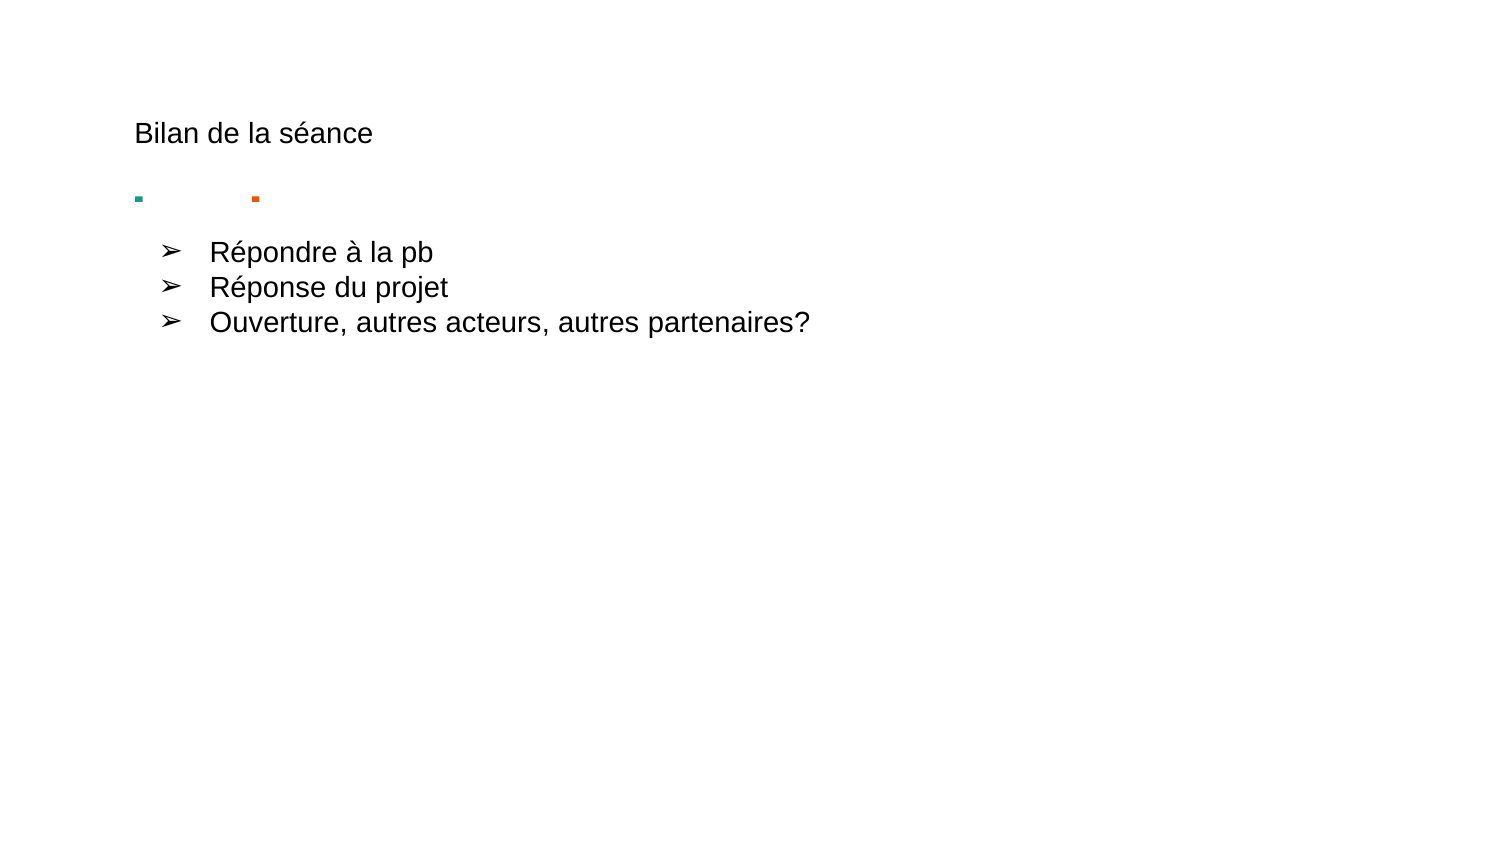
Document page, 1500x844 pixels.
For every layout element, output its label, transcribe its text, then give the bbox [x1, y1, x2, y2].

title Bilan de la séance [119, 99, 1381, 188]
list Répondre à la pb Réponse du projet Ouverture, autres acteurs, autres partenaires? [119, 218, 1381, 712]
